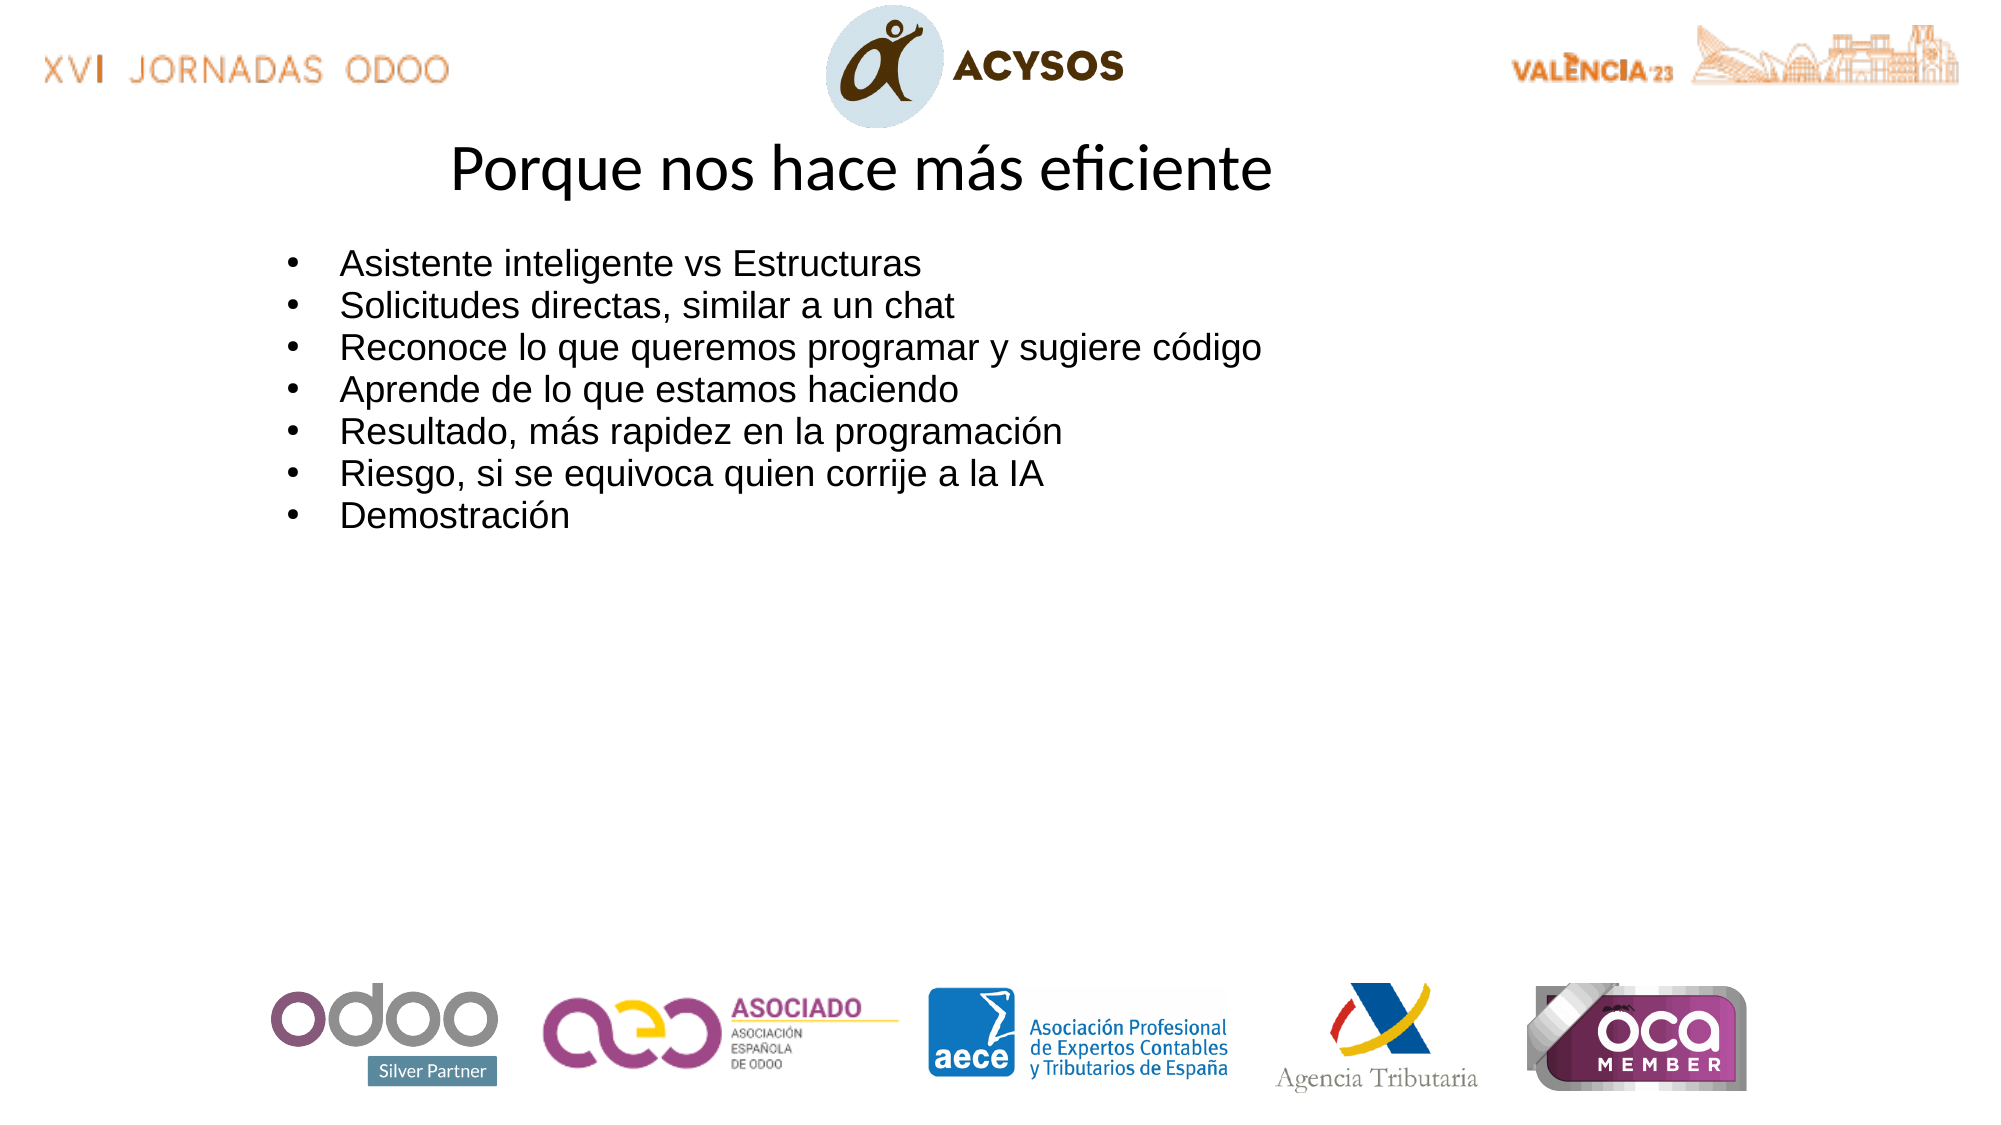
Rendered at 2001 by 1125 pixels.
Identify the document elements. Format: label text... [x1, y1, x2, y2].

picture [265, 983, 502, 1091]
picture [534, 983, 910, 1093]
picture [1275, 983, 1478, 1093]
text_box Asistente inteligente vs Estructuras Solicitudes directas, similar a un chat Reconoce lo que queremos programar y sugiere código Aprende de lo que estamos haciendo Resultado, más rapidez en la programación Riesgo, si se equivoca quien corrije a la IA Demostración [253, 235, 1743, 983]
picture [826, 5, 1123, 96]
title Porque nos hace más eficiente [253, 96, 1471, 235]
picture [1523, 974, 1749, 1093]
picture [915, 983, 1241, 1093]
